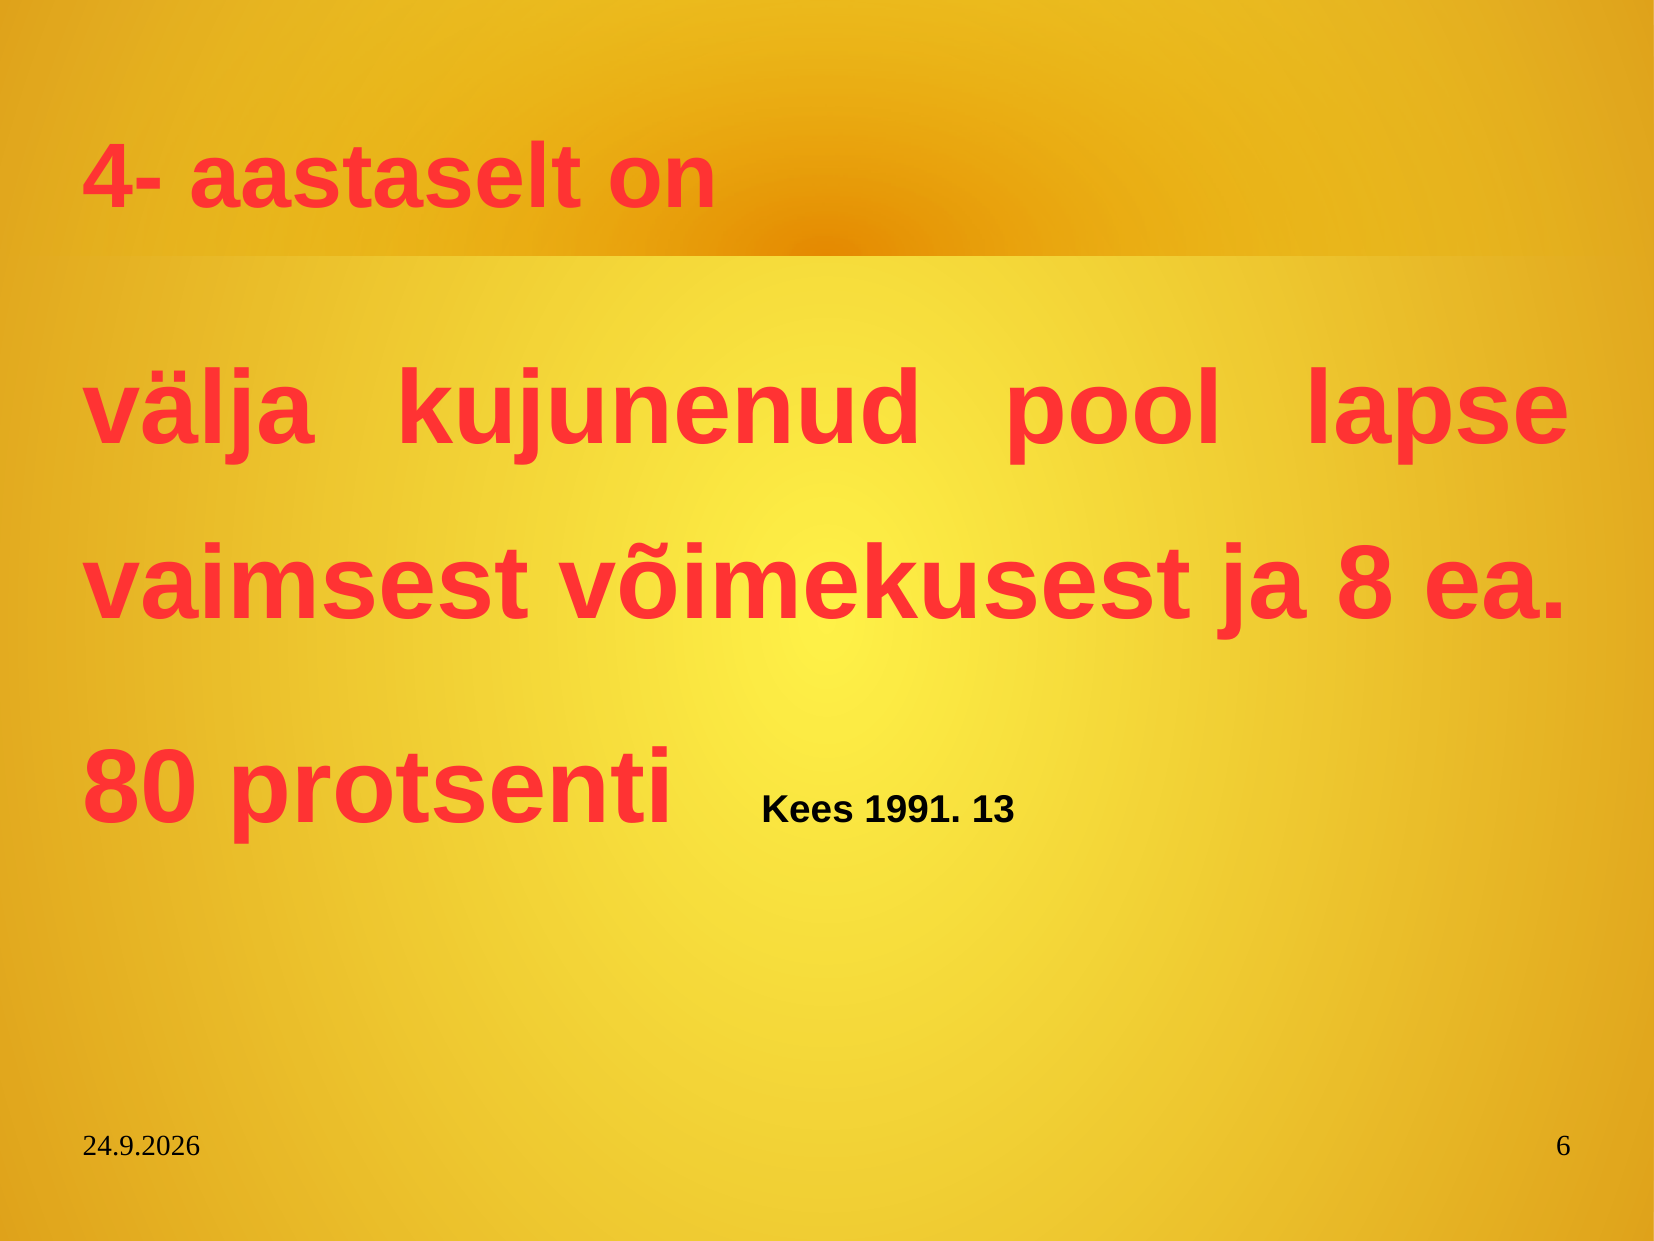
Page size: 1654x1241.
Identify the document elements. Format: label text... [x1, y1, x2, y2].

list välja kujunenud pool lapse vaimsest võimekusest ja 8 ea. 80 protsenti Kees 1991. 13 [82, 290, 1571, 1010]
title 4- aastaselt on [82, 47, 1571, 252]
